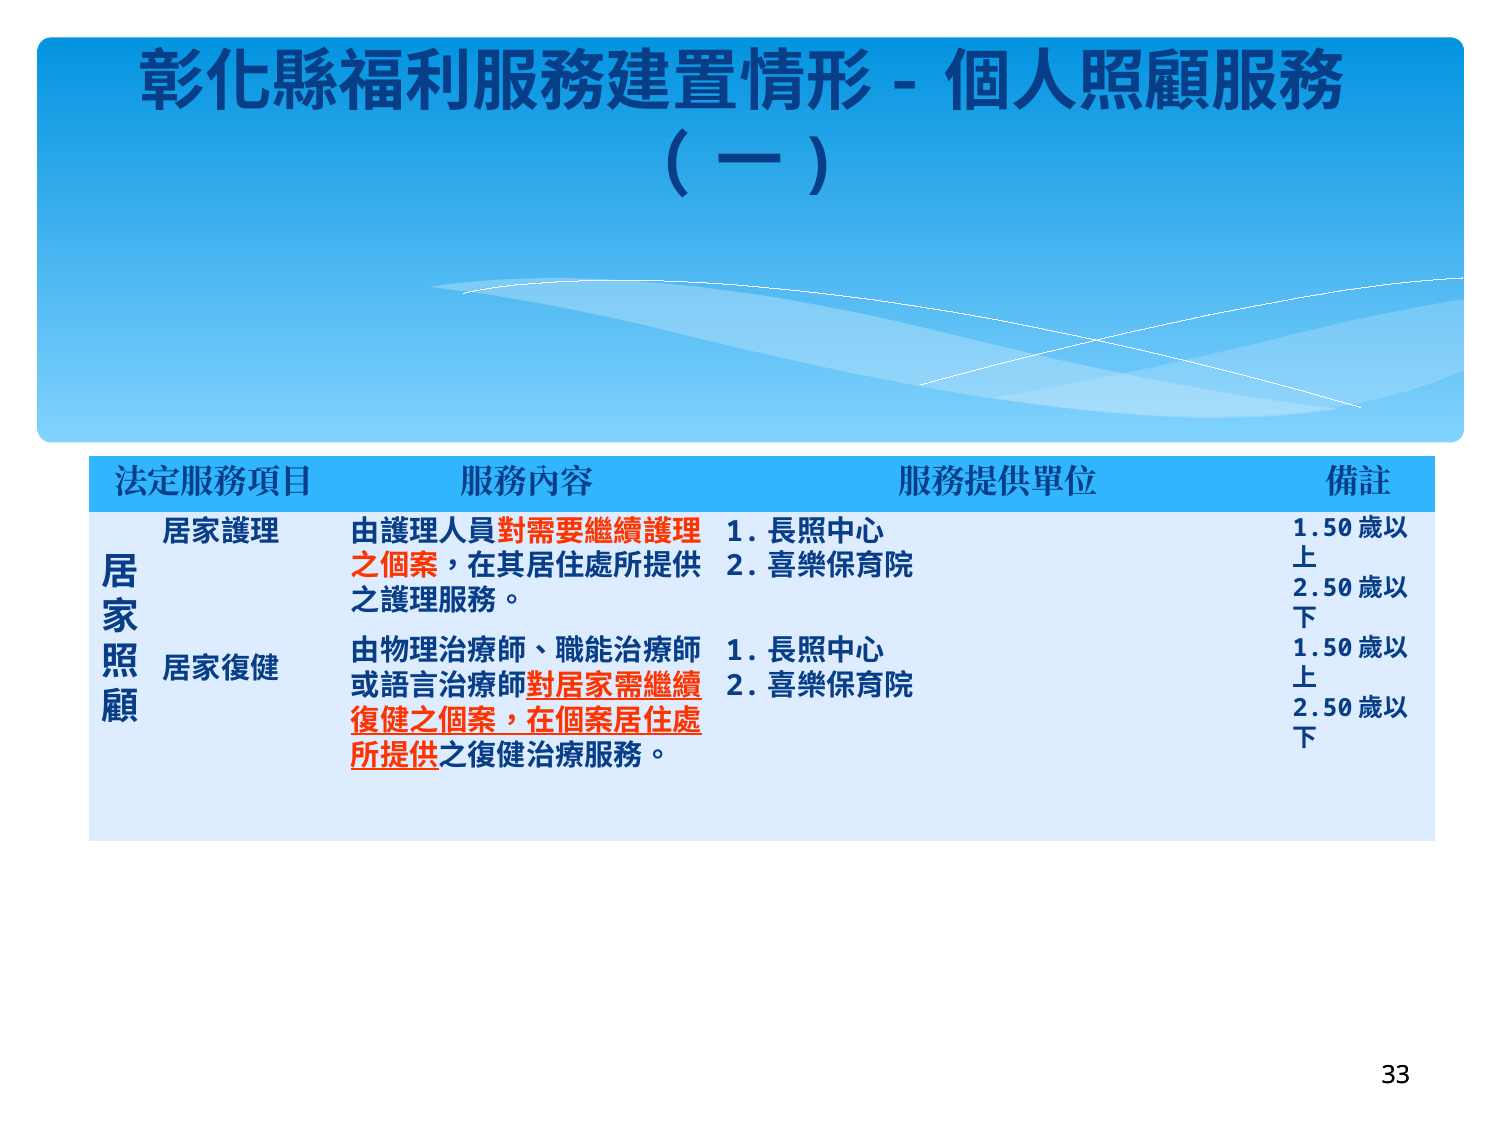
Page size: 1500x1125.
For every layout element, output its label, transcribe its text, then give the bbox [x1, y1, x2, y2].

table_cell 居家護理 [151, 512, 340, 632]
table_cell 由護理人員對需要繼續護理之個案，在其居住處所提供之護理服務。 [340, 512, 715, 632]
table_header 法定服務項目 [89, 456, 340, 512]
table_cell 由物理治療師、職能治療師或語言治療師對居家需繼續復健之個案，在個案居住處所提供之復健治療服務。 [340, 632, 715, 841]
text_box <編號> [1074, 1025, 1426, 1101]
table_cell 1.長照中心 2.喜樂保育院 [715, 512, 1281, 632]
table_header 服務內容 [340, 456, 715, 512]
title 彰化縣福利服務建置情形-個人照顧服務(一) [76, 42, 1424, 193]
table_cell 居家復健 [151, 632, 340, 841]
table_cell 1.50歲以上 2.50歲以下 [1281, 632, 1435, 841]
table_cell 1.50歲以上 2.50歲以下 [1281, 512, 1435, 632]
table_header 備註 [1281, 456, 1435, 512]
table_header 服務提供單位 [715, 456, 1281, 512]
table_cell 居家照顧 [89, 512, 151, 841]
table_cell 1.長照中心 2.喜樂保育院 [715, 632, 1281, 841]
